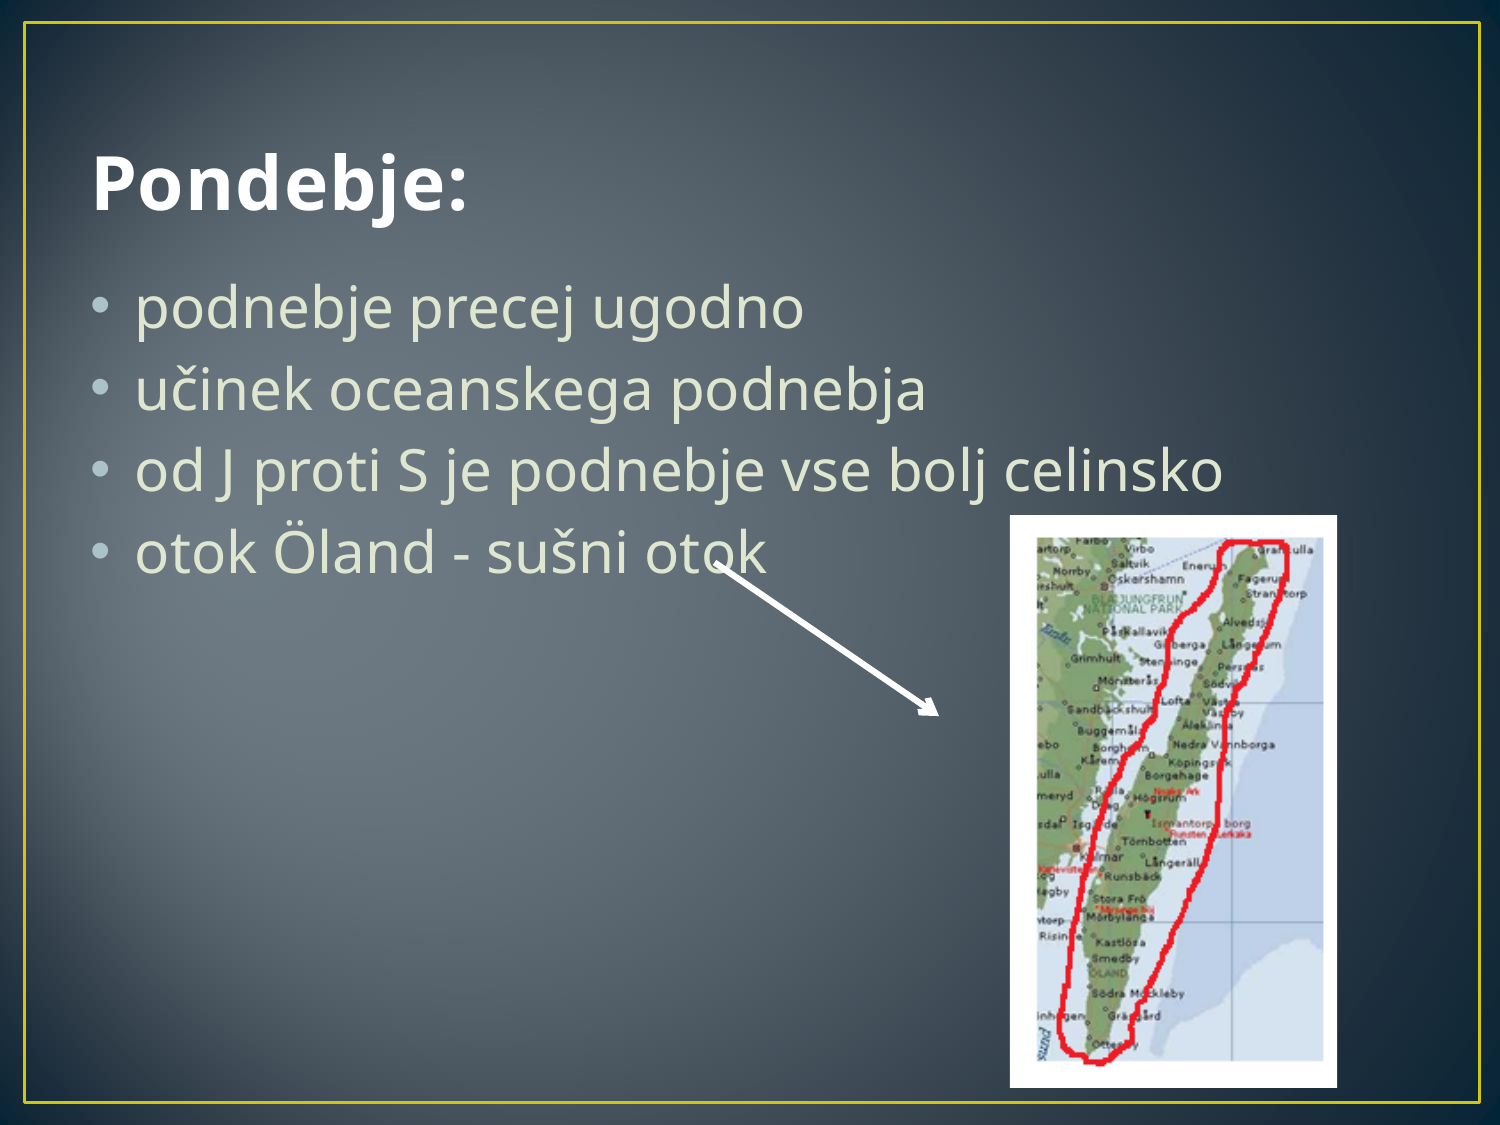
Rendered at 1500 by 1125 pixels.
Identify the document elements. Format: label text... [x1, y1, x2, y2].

list podnebje precej ugodno učinek oceanskega podnebja od J proti S je podnebje vse bolj celinsko otok Öland - sušni otok [75, 262, 1425, 1005]
title Pondebje: [75, 45, 1425, 233]
picture [0, 0, 1500, 1125]
